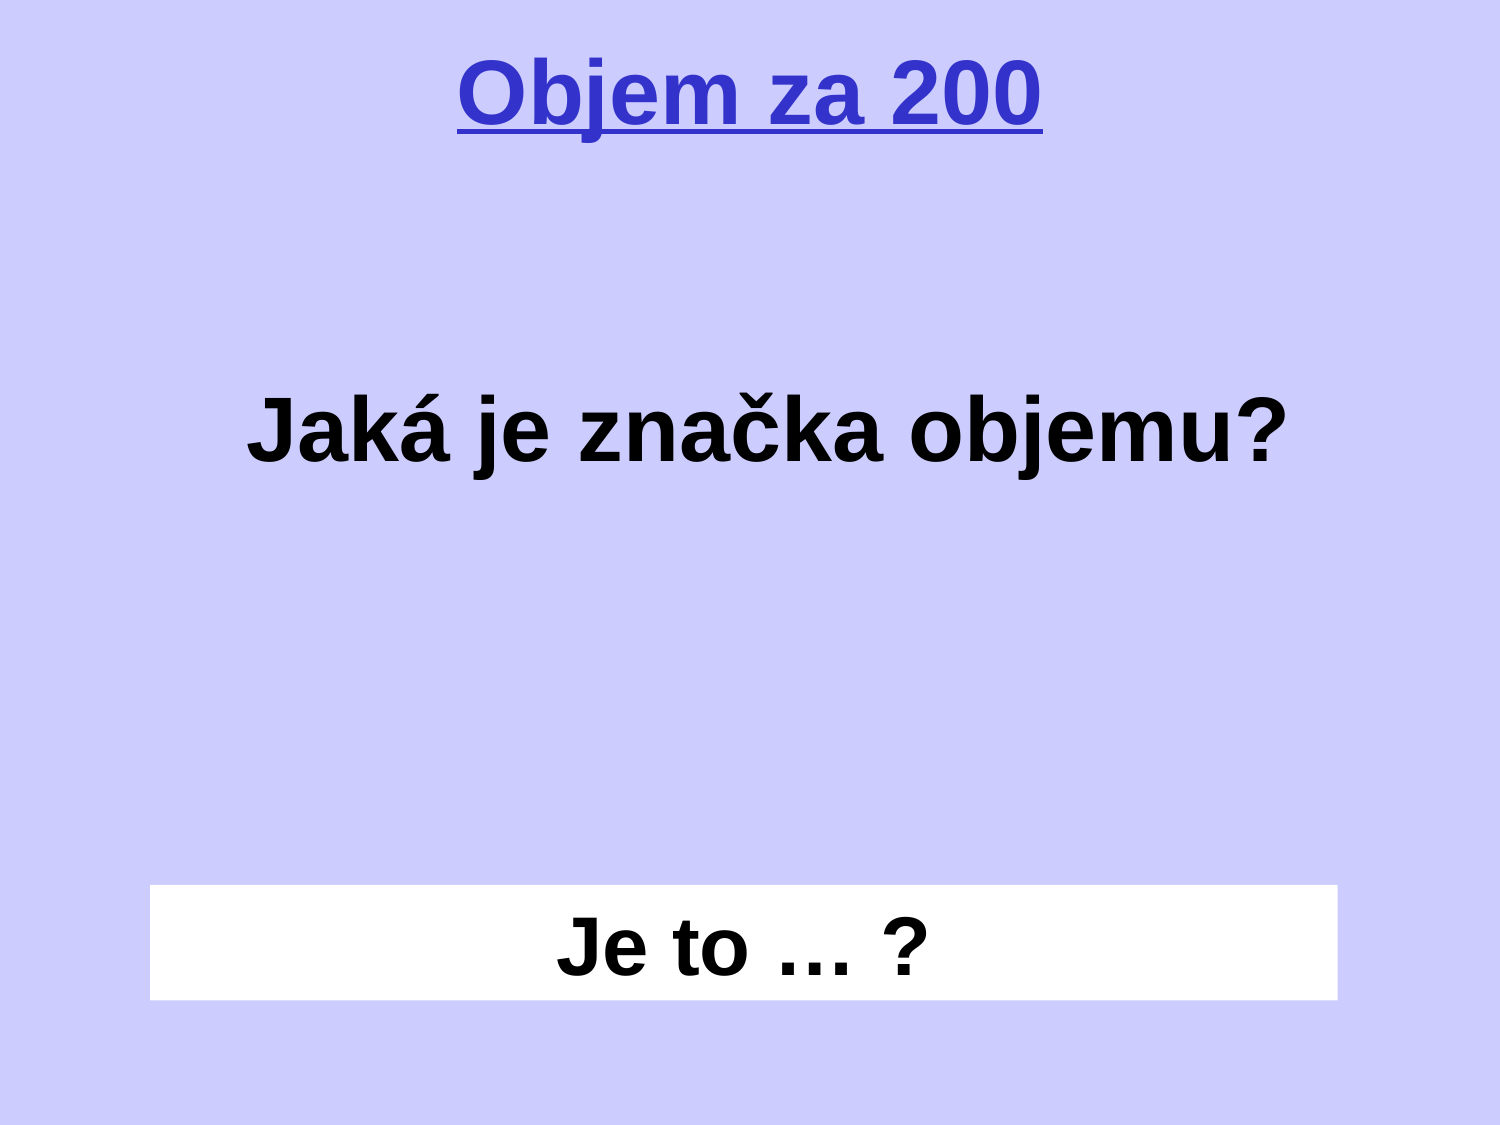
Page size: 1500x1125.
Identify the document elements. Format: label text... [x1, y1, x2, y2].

text_box Objem za 200 [0, 24, 1500, 151]
text_box Je to … ? [150, 884, 1338, 1001]
text_box Jaká je značka objemu? [112, 361, 1426, 488]
